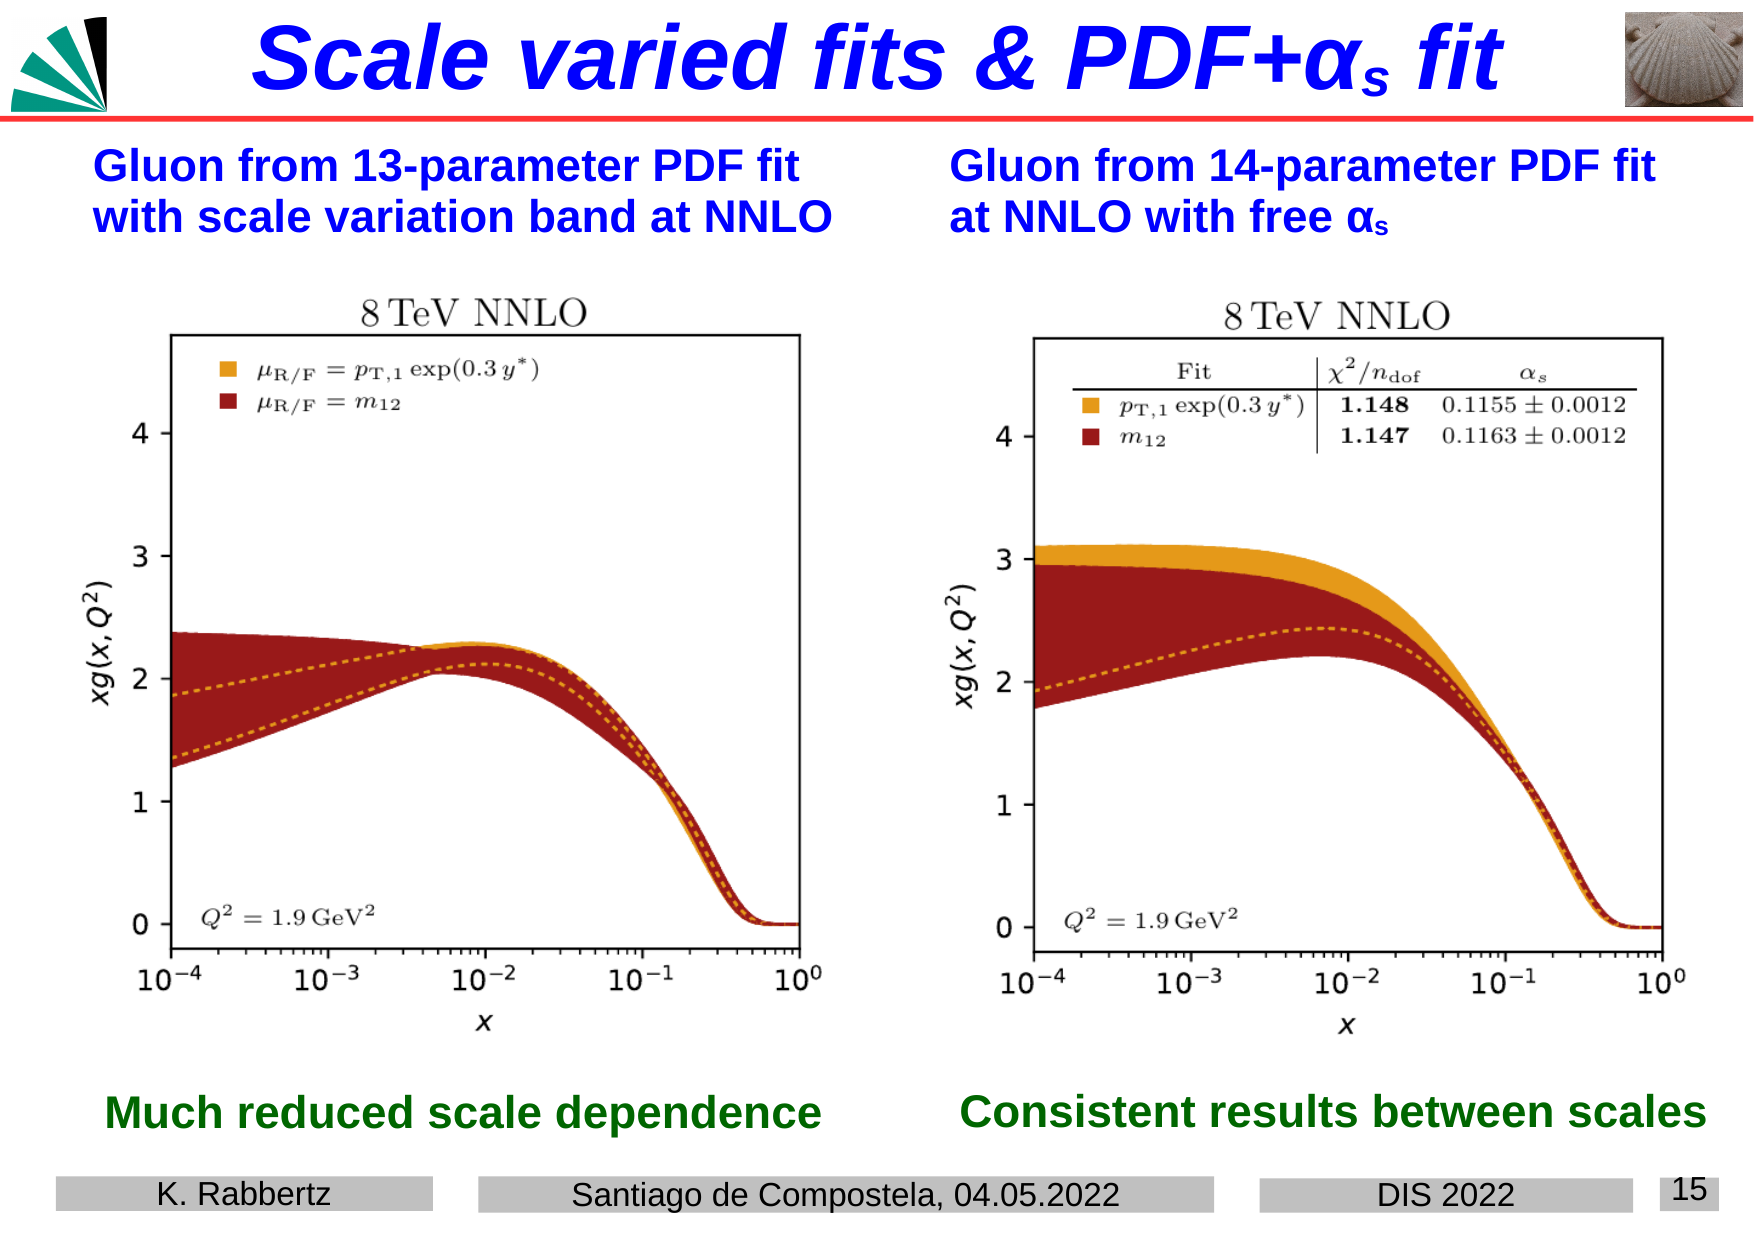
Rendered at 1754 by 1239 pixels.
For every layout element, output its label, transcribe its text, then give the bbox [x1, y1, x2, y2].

picture [11, 17, 107, 113]
text_box Gluon from 14-parameter PDF fit at NNLO with free αs [937, 133, 1669, 248]
text_box Gluon from 13-parameter PDF fit with scale variation band at NNLO [81, 133, 846, 248]
text_box Consistent results between scales [947, 1079, 1721, 1143]
picture [73, 276, 834, 1033]
picture [938, 278, 1699, 1036]
picture [1630, 12, 1743, 107]
title Scale varied fits & PDF+αs fit [124, 0, 1630, 116]
text_box Much reduced scale dependence [92, 1081, 835, 1145]
